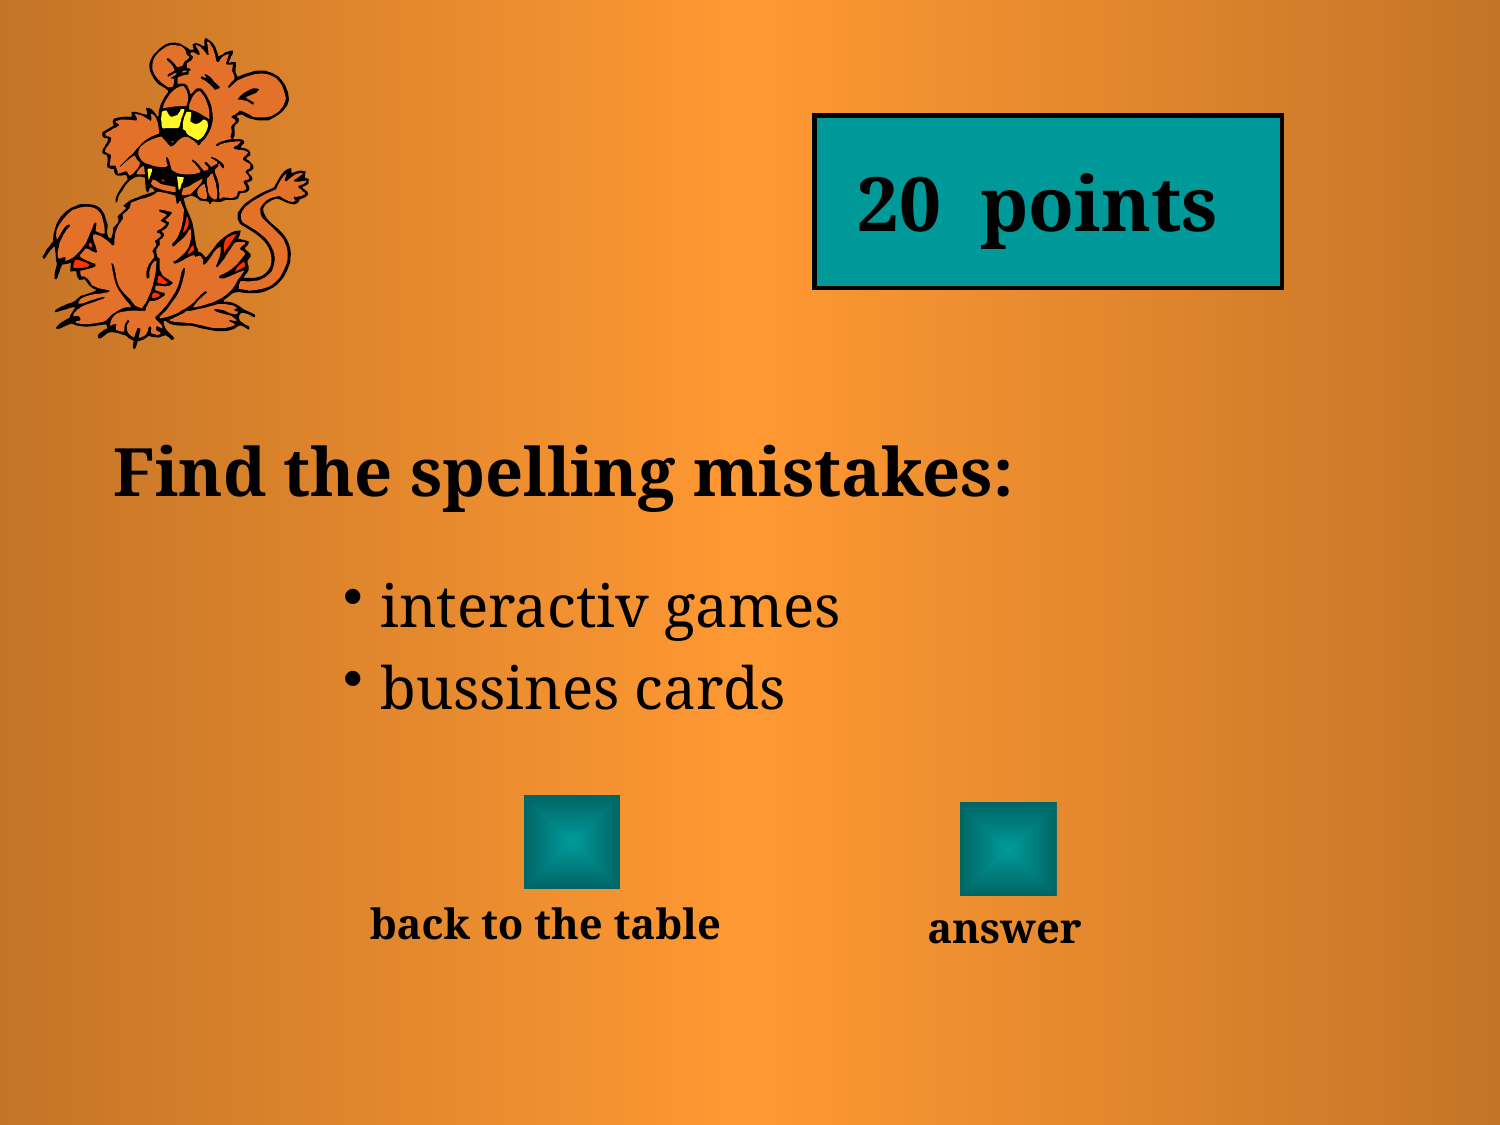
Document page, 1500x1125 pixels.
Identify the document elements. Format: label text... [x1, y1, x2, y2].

text_box back to the table [339, 890, 752, 956]
text_box [524, 810, 620, 889]
text_box [960, 810, 1057, 896]
text_box [814, 115, 1282, 288]
text_box interactiv games bussines cards [178, 561, 1307, 810]
text_box answer [859, 894, 1150, 959]
text_box 20 points [842, 148, 1256, 254]
text_box Find the spelling mistakes: [98, 422, 1057, 517]
